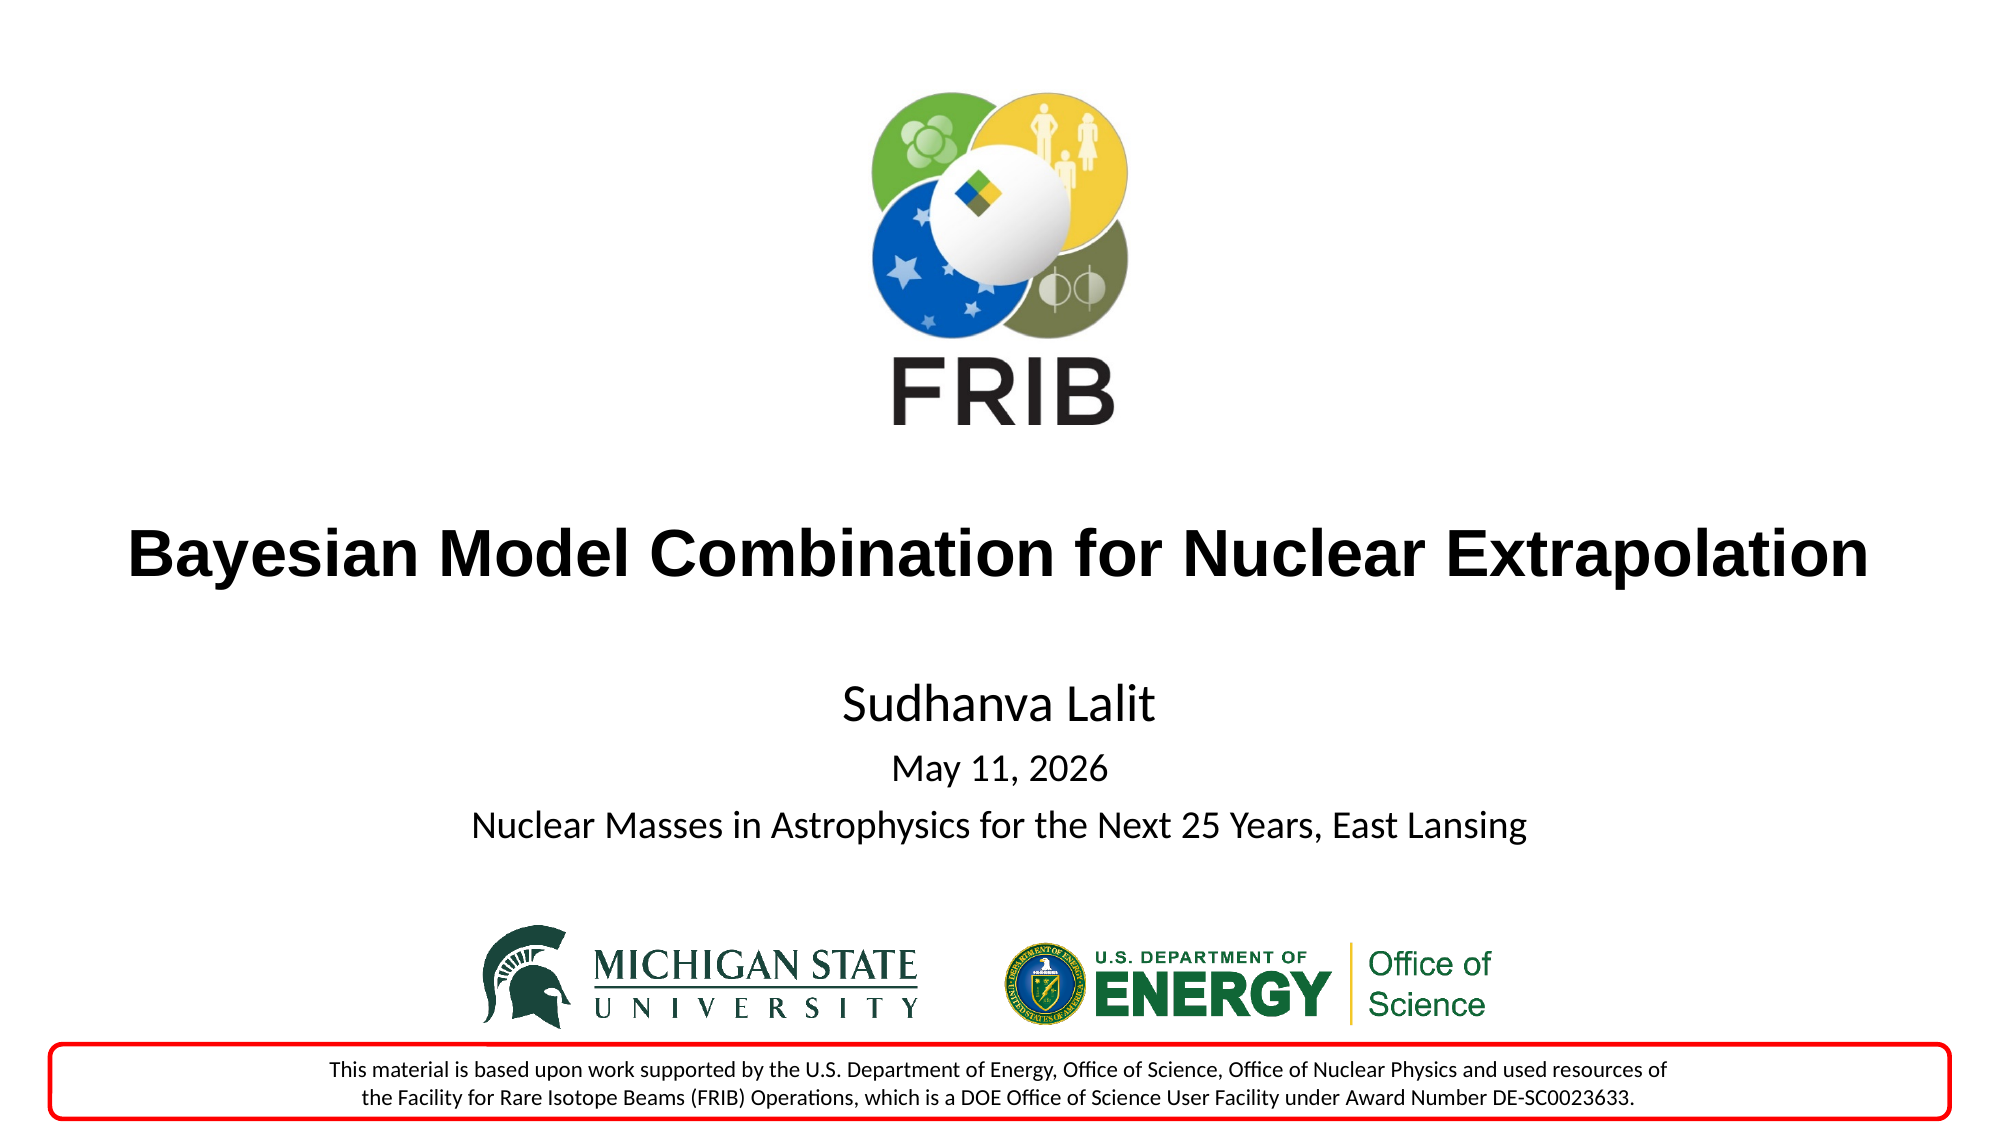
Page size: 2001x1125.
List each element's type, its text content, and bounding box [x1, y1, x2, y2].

picture [987, 925, 1513, 1041]
subtitle Sudhanva Lalit May 11, 2026 Nuclear Masses in Astrophysics for the Next 25 Years, East Lansing [333, 667, 1667, 856]
picture [868, 89, 1131, 425]
picture [482, 925, 918, 1029]
title Bayesian Model Combination for Nuclear Extrapolation [15, 516, 1985, 595]
